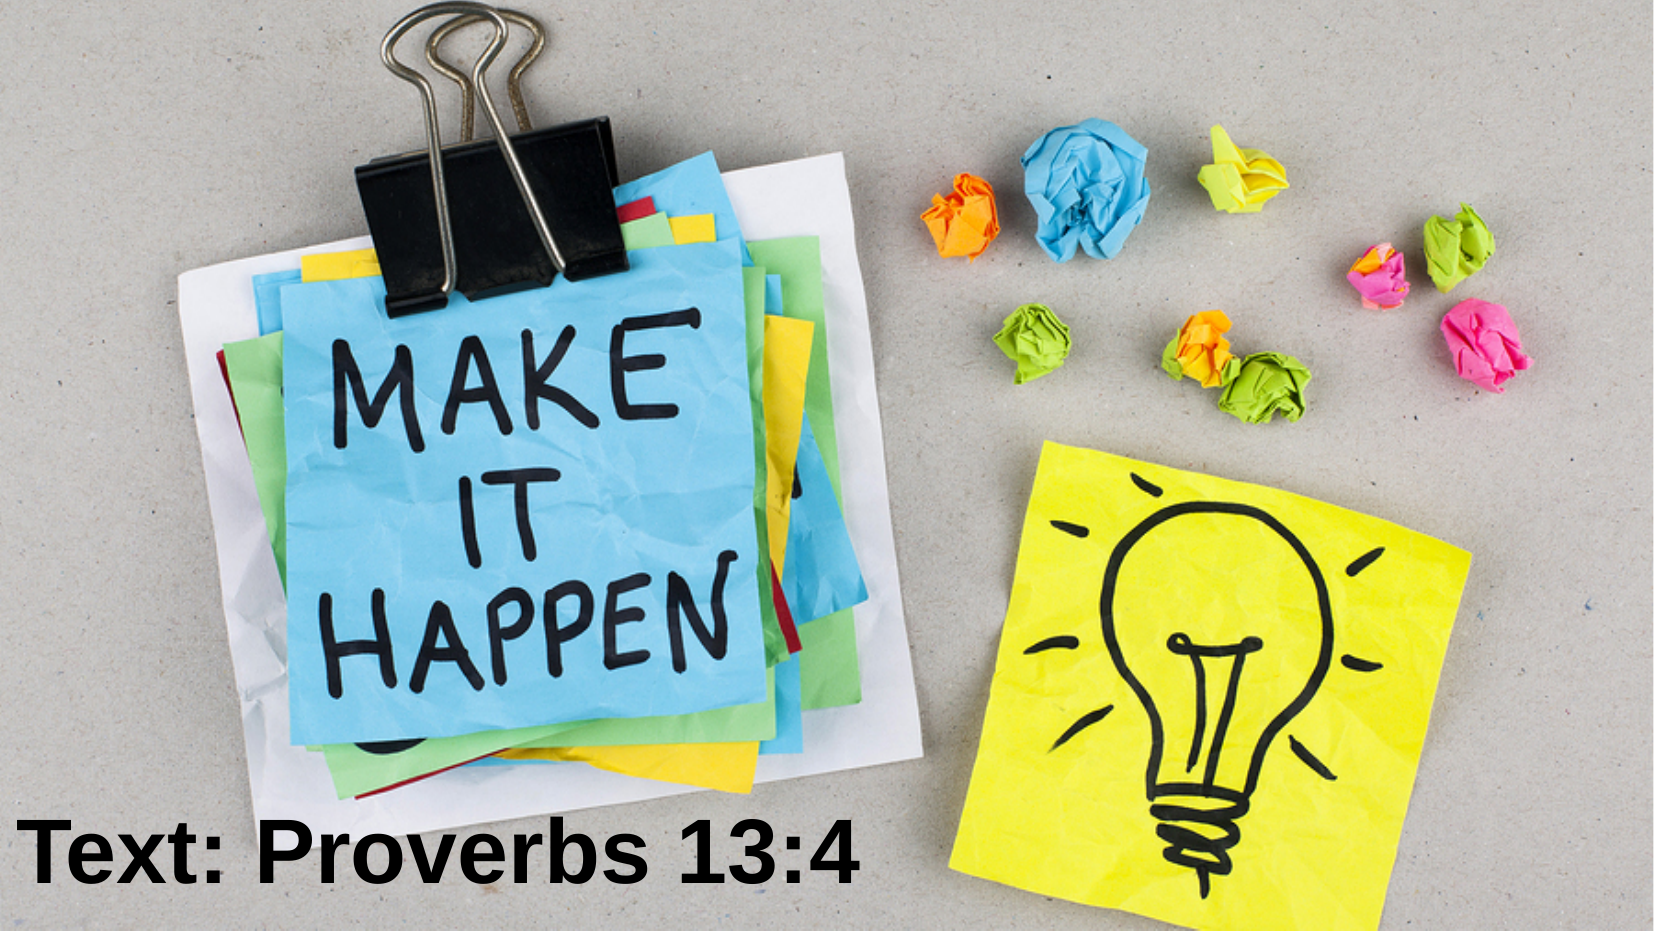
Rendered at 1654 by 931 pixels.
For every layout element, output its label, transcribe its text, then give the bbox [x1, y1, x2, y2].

picture [0, 0, 1654, 931]
subtitle Text: Proverbs 13:4 [7, 748, 871, 931]
